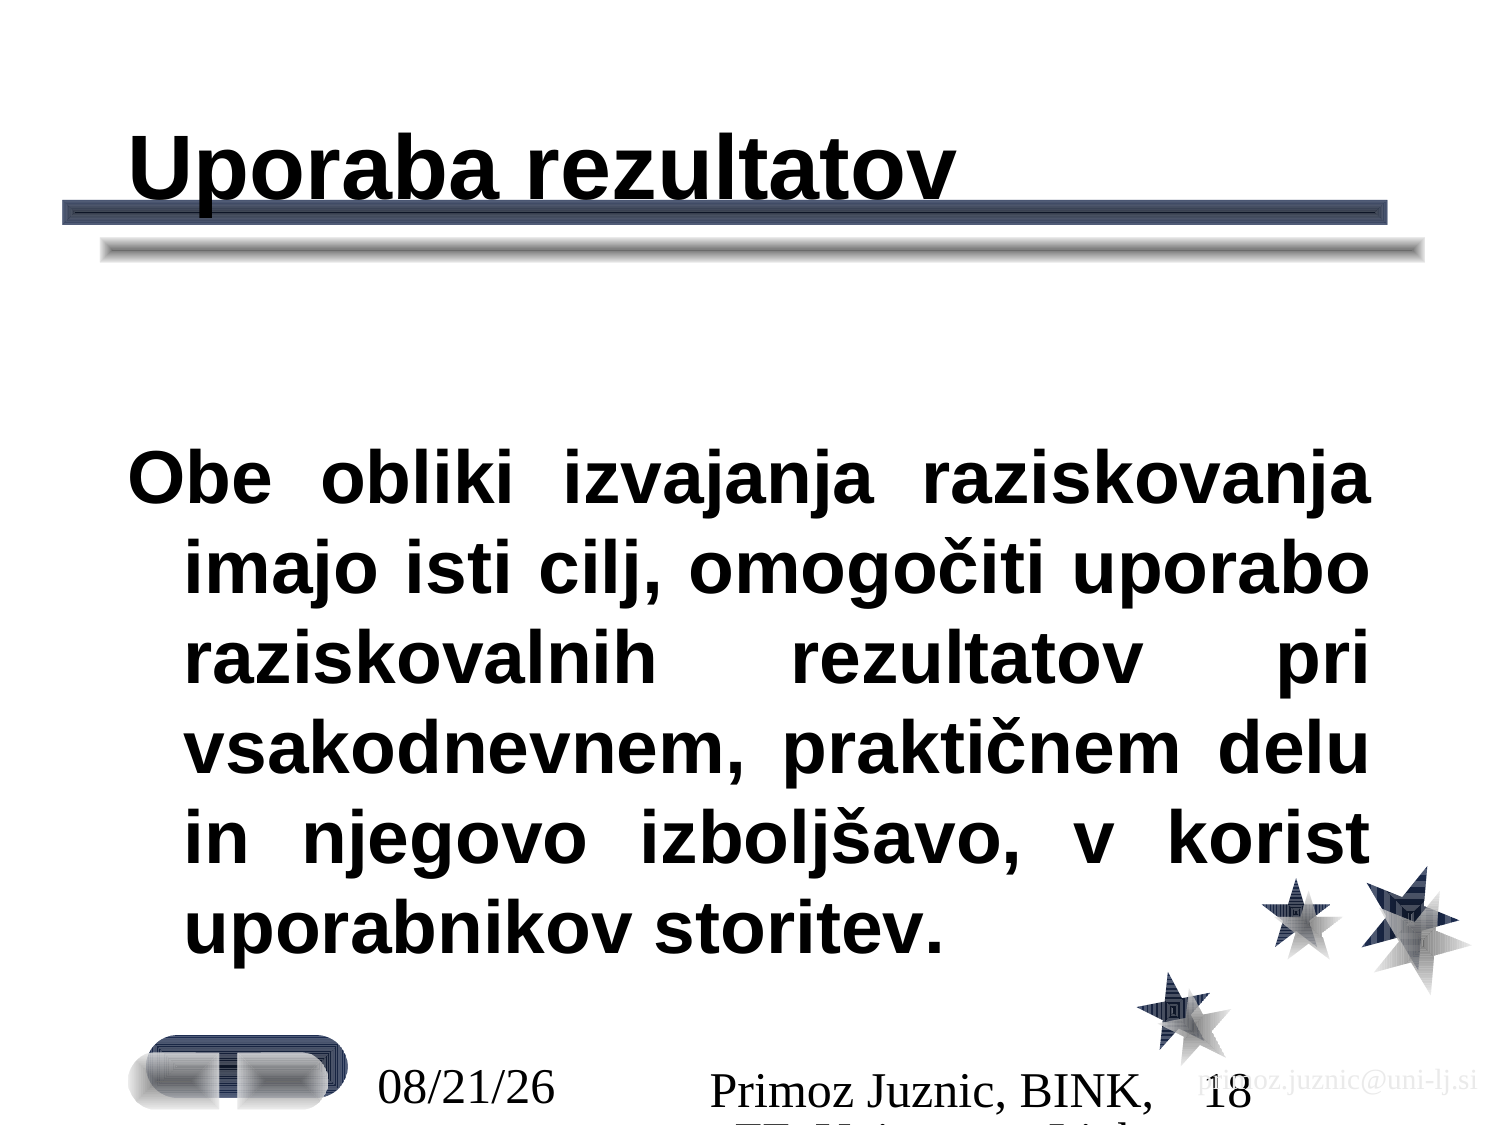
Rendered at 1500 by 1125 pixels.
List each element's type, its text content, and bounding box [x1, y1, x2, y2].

title Uporaba rezultatov [112, 37, 1388, 225]
list Obe obliki izvajanja raziskovanja imajo isti cilj, omogočiti uporabo raziskovalnih rezultatov pri vsakodnevnem, praktičnem delu in njegovo izboljšavo, v korist uporabnikov storitev. [112, 312, 1388, 988]
